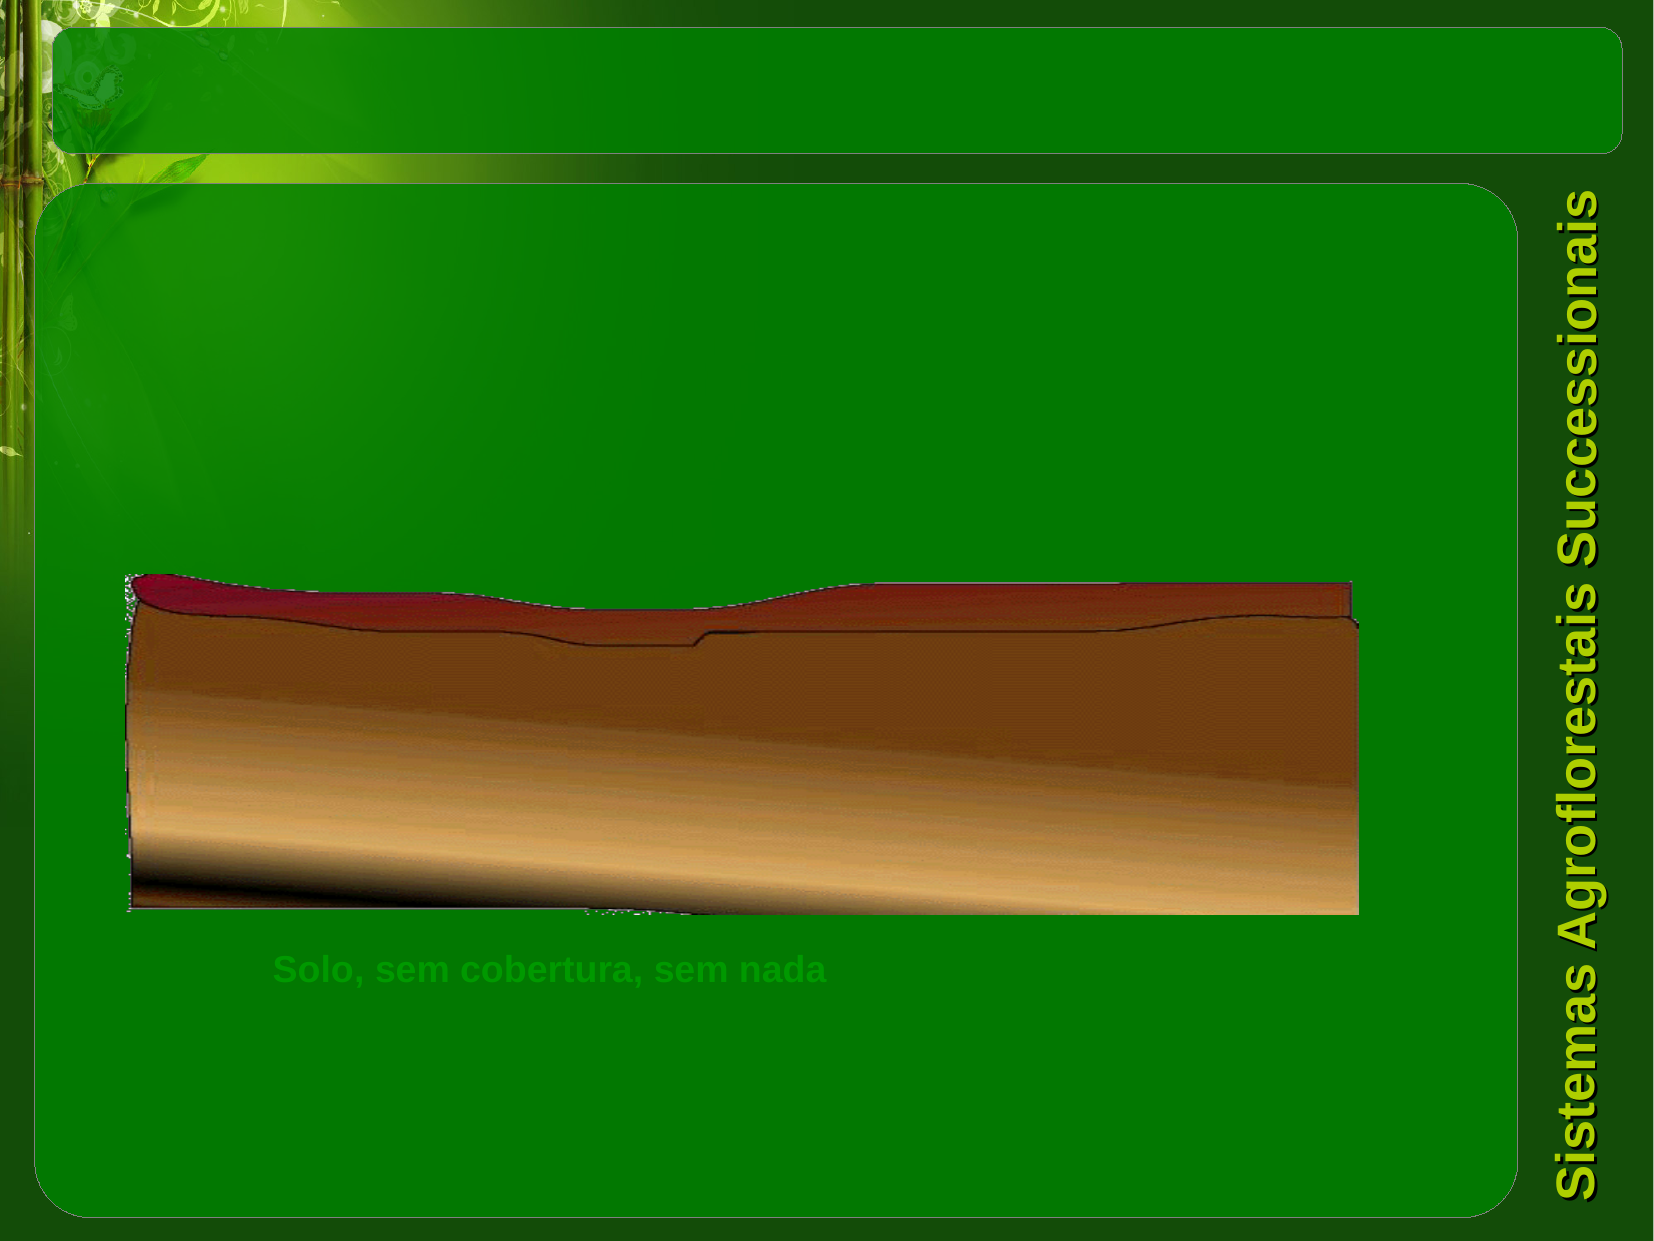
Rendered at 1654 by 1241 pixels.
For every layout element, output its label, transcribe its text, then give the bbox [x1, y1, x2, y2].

text_box Solo, sem cobertura, sem nada [257, 937, 842, 998]
picture [0, 0, 1654, 1241]
